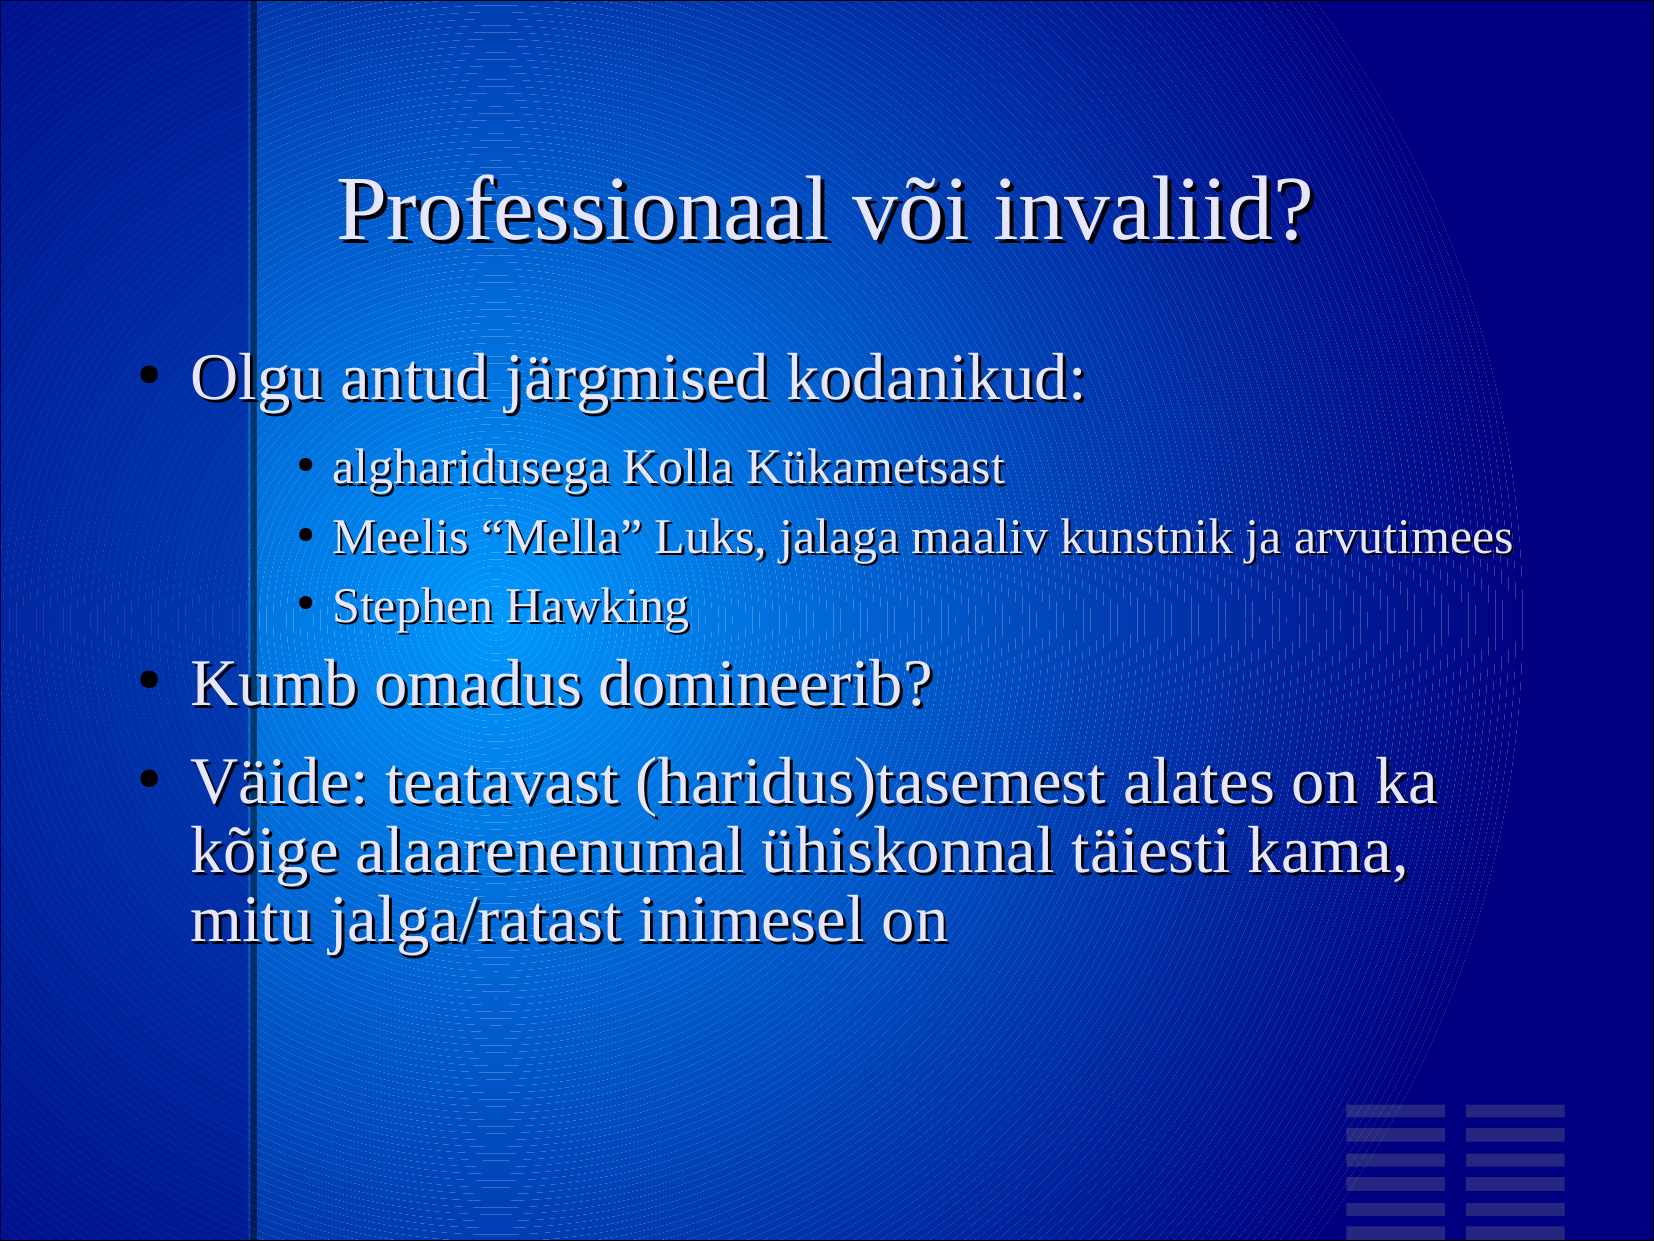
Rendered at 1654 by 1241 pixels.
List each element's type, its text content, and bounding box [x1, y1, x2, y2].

title Professionaal või invaliid? [119, 104, 1533, 313]
list Olgu antud järgmised kodanikud: algharidusega Kolla Kükametsast Meelis “Mella” Luks, jalaga maaliv kunstnik ja arvutimees Stephen Hawking Kumb omadus domineerib? Väide: teatavast (haridus)tasemest alates on ka kõige alaarenenumal ühiskonnal täiesti kama, mitu jalga/ratast inimesel on [119, 344, 1533, 1126]
